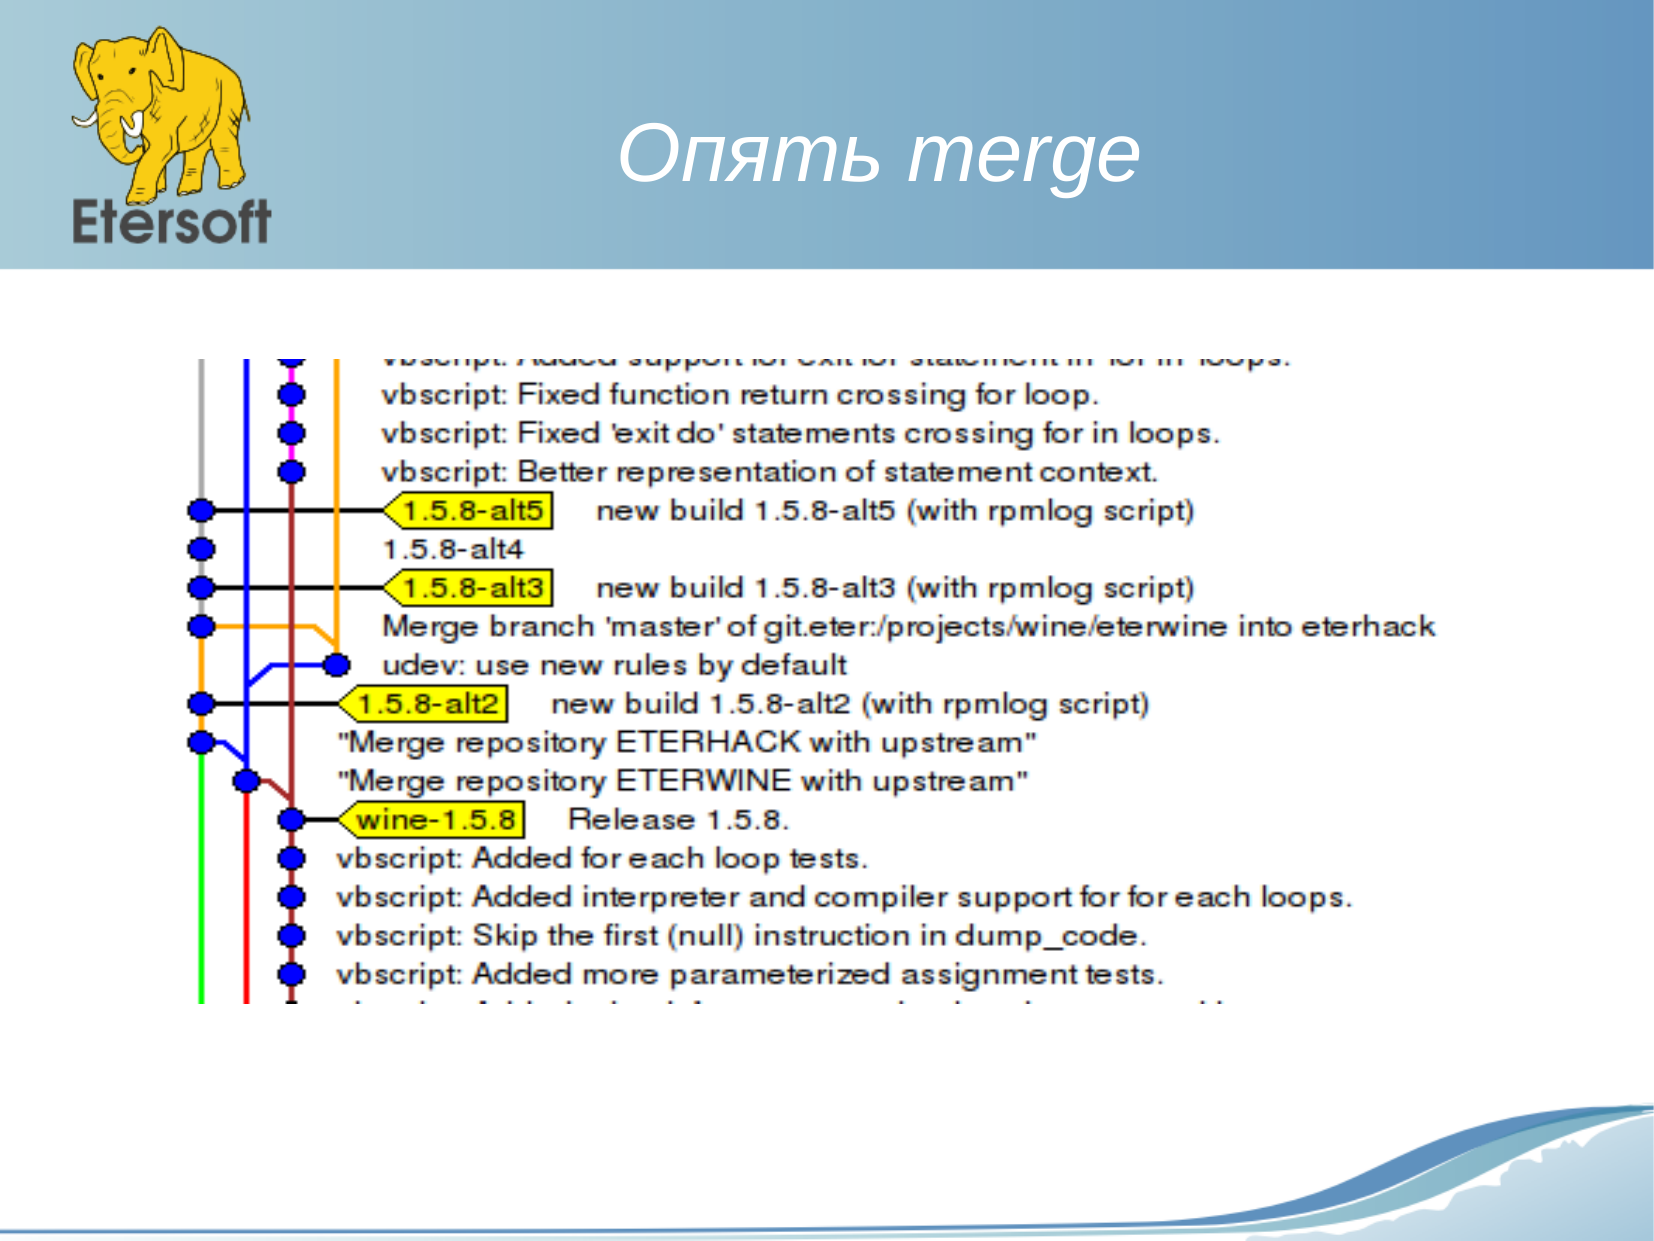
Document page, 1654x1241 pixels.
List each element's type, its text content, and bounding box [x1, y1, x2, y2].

title Опять merge [135, 49, 1625, 257]
picture [0, 0, 1654, 1241]
